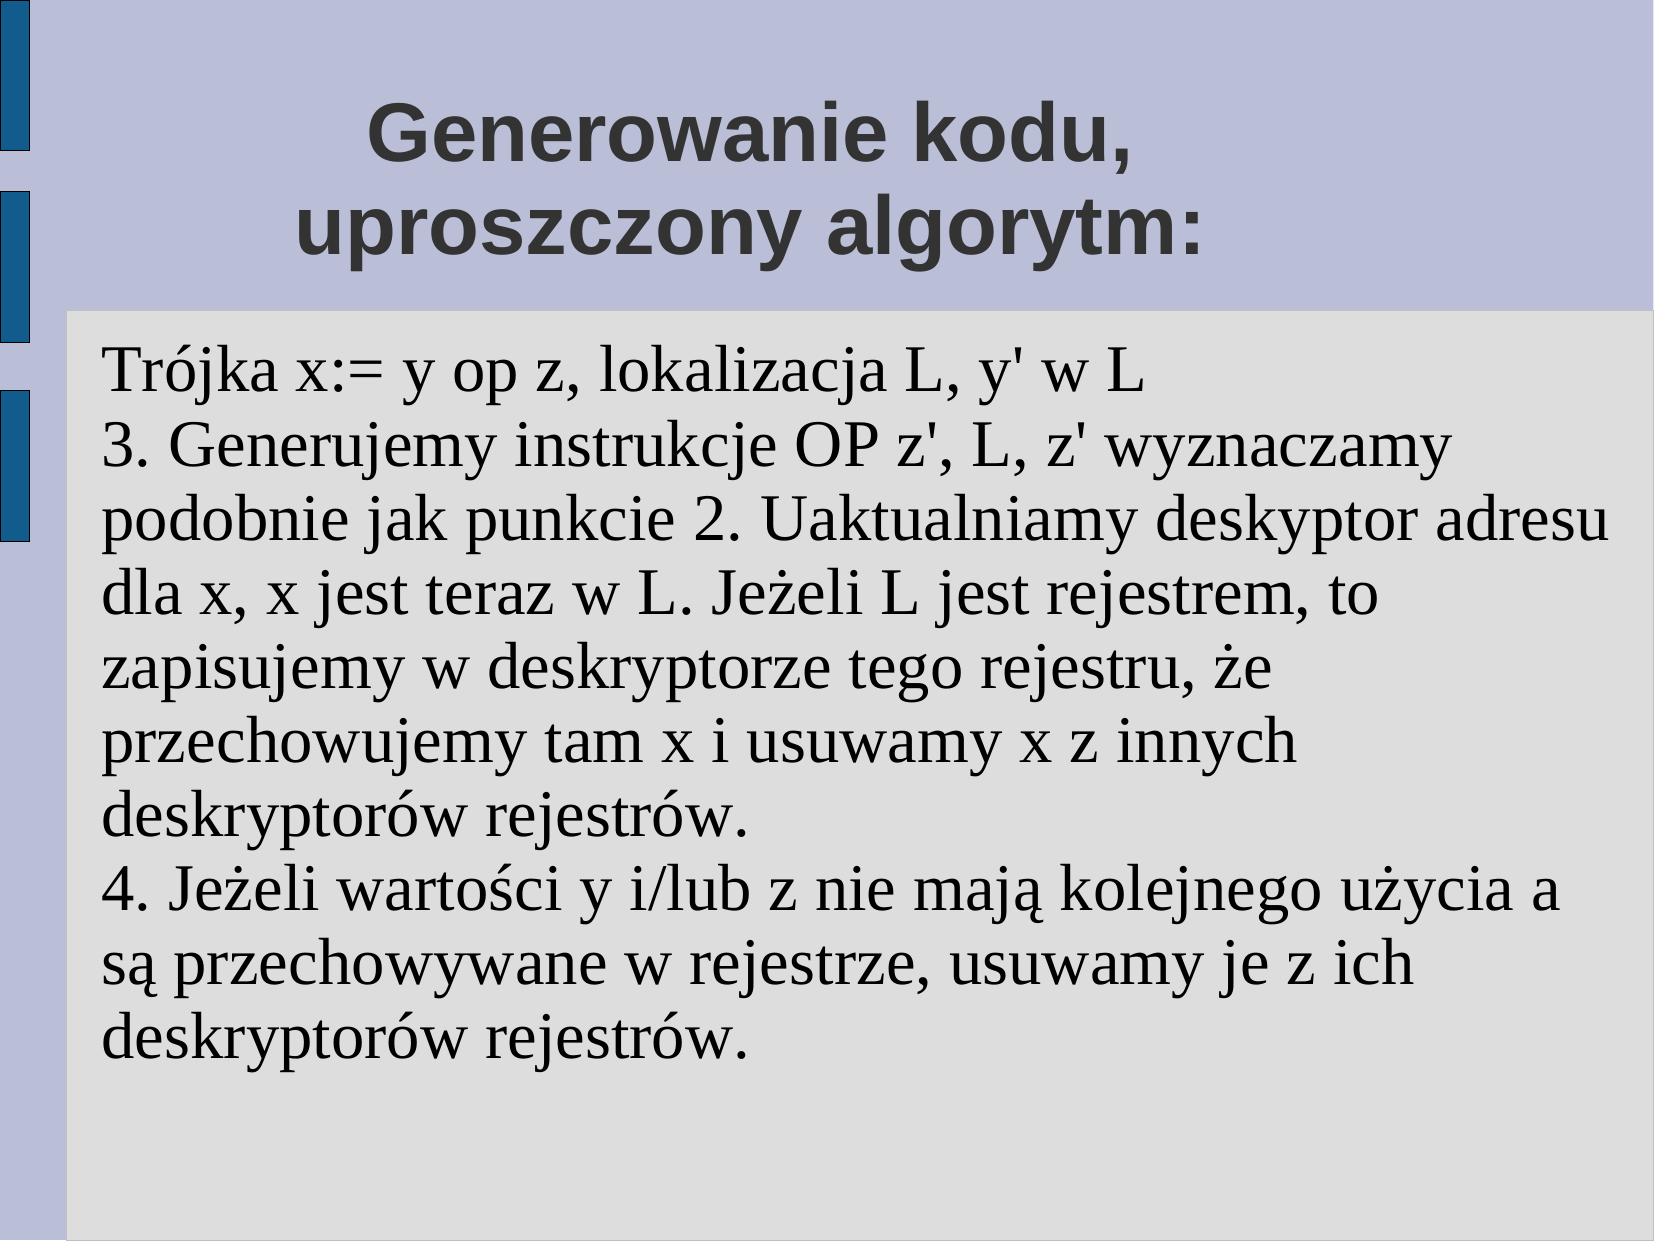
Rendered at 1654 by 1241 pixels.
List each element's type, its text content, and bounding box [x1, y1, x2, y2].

title Generowanie kodu, uproszczony algorytm: [112, 78, 1388, 280]
text_box Trójka x:= y op z, lokalizacja L, y' w L 3. Generujemy instrukcje OP z', L, z' wyznaczamy podobnie jak punkcie 2. Uaktualniamy deskyptor adresu dla x, x jest teraz w L. Jeżeli L jest rejestrem, to zapisujemy w deskryptorze tego rejestru, że przechowujemy tam x i usuwamy x z innych deskryptorów rejestrów. 4. Jeżeli wartości y i/lub z nie mają kolejnego użycia a są przechowywane w rejestrze, usuwamy je z ich deskryptorów rejestrów. [101, 332, 1625, 1074]
